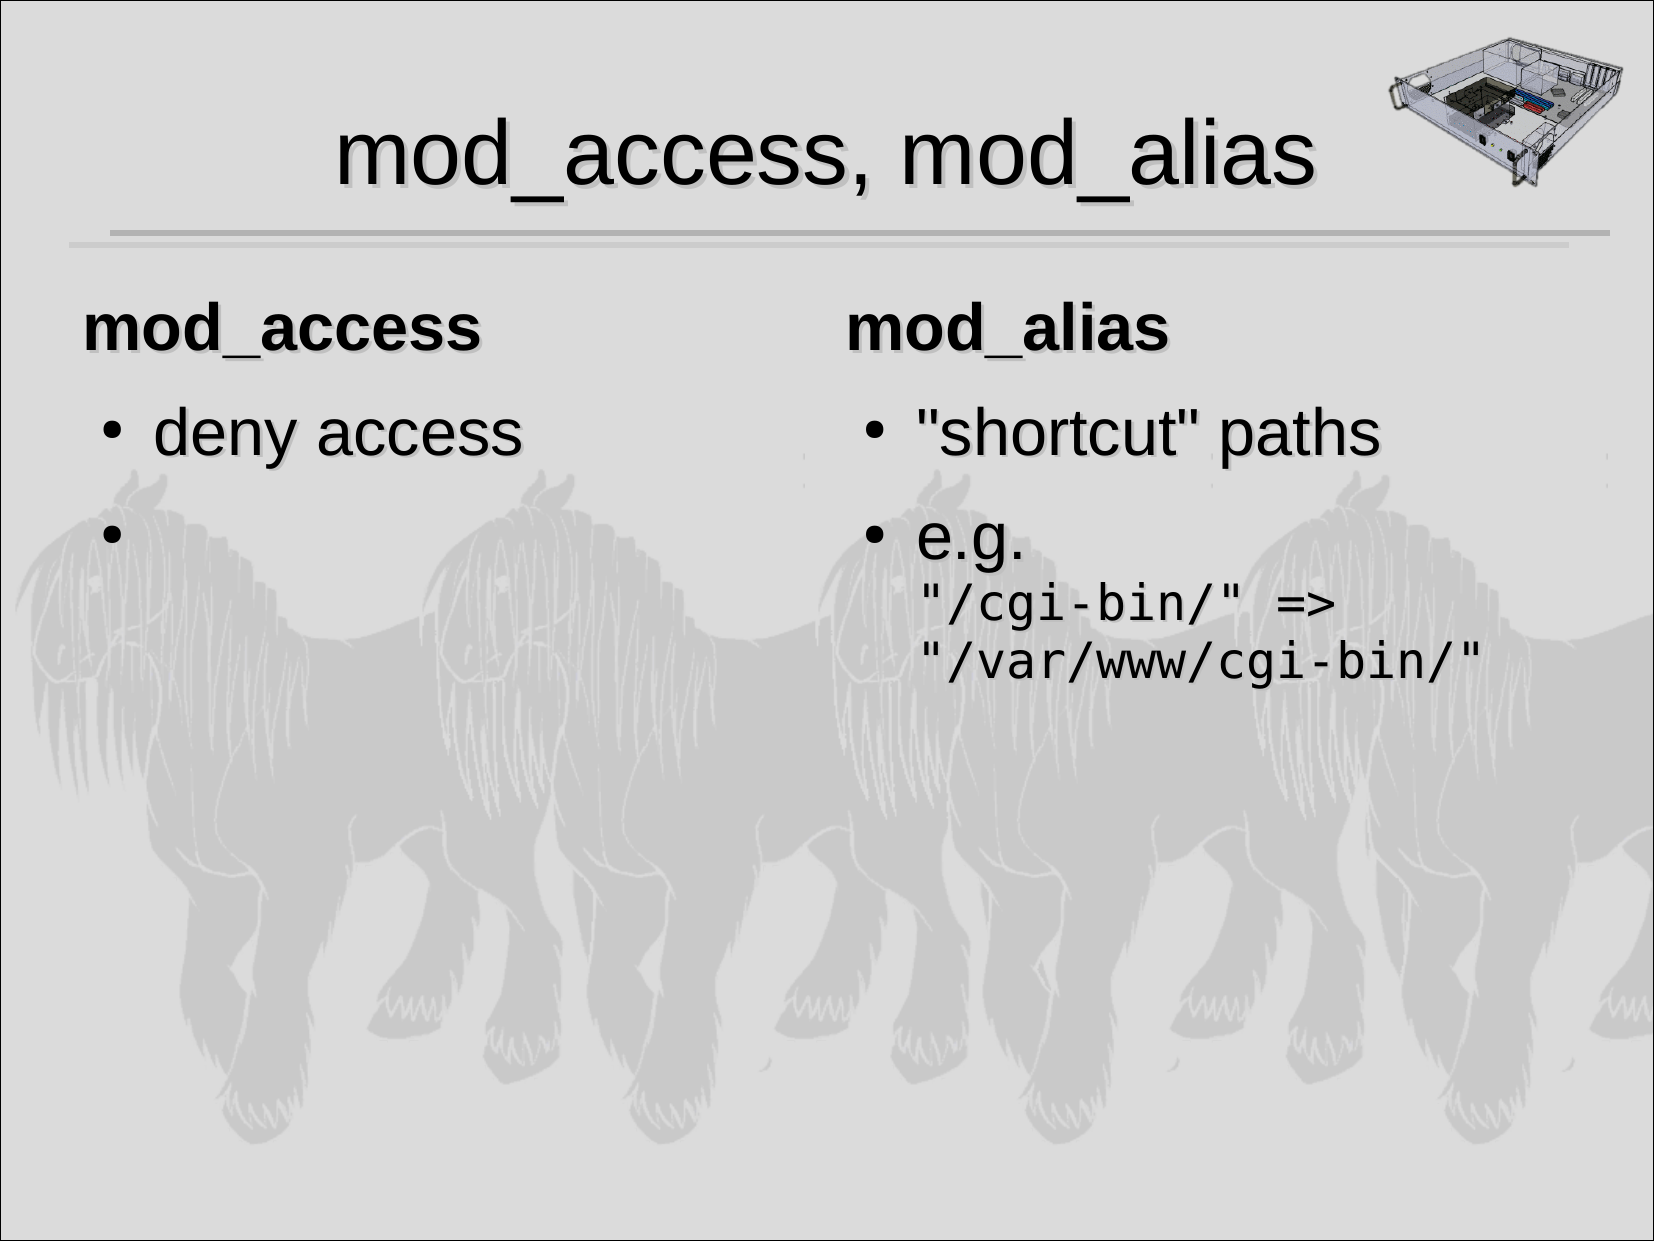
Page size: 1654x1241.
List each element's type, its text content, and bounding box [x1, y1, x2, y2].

picture [1387, 36, 1624, 188]
list mod_alias "shortcut" paths e.g. "/cgi-bin/" => "/var/www/cgi-bin/" [845, 290, 1572, 1094]
list mod_access deny access [82, 290, 809, 1109]
title mod_access, mod_alias [82, 49, 1571, 257]
